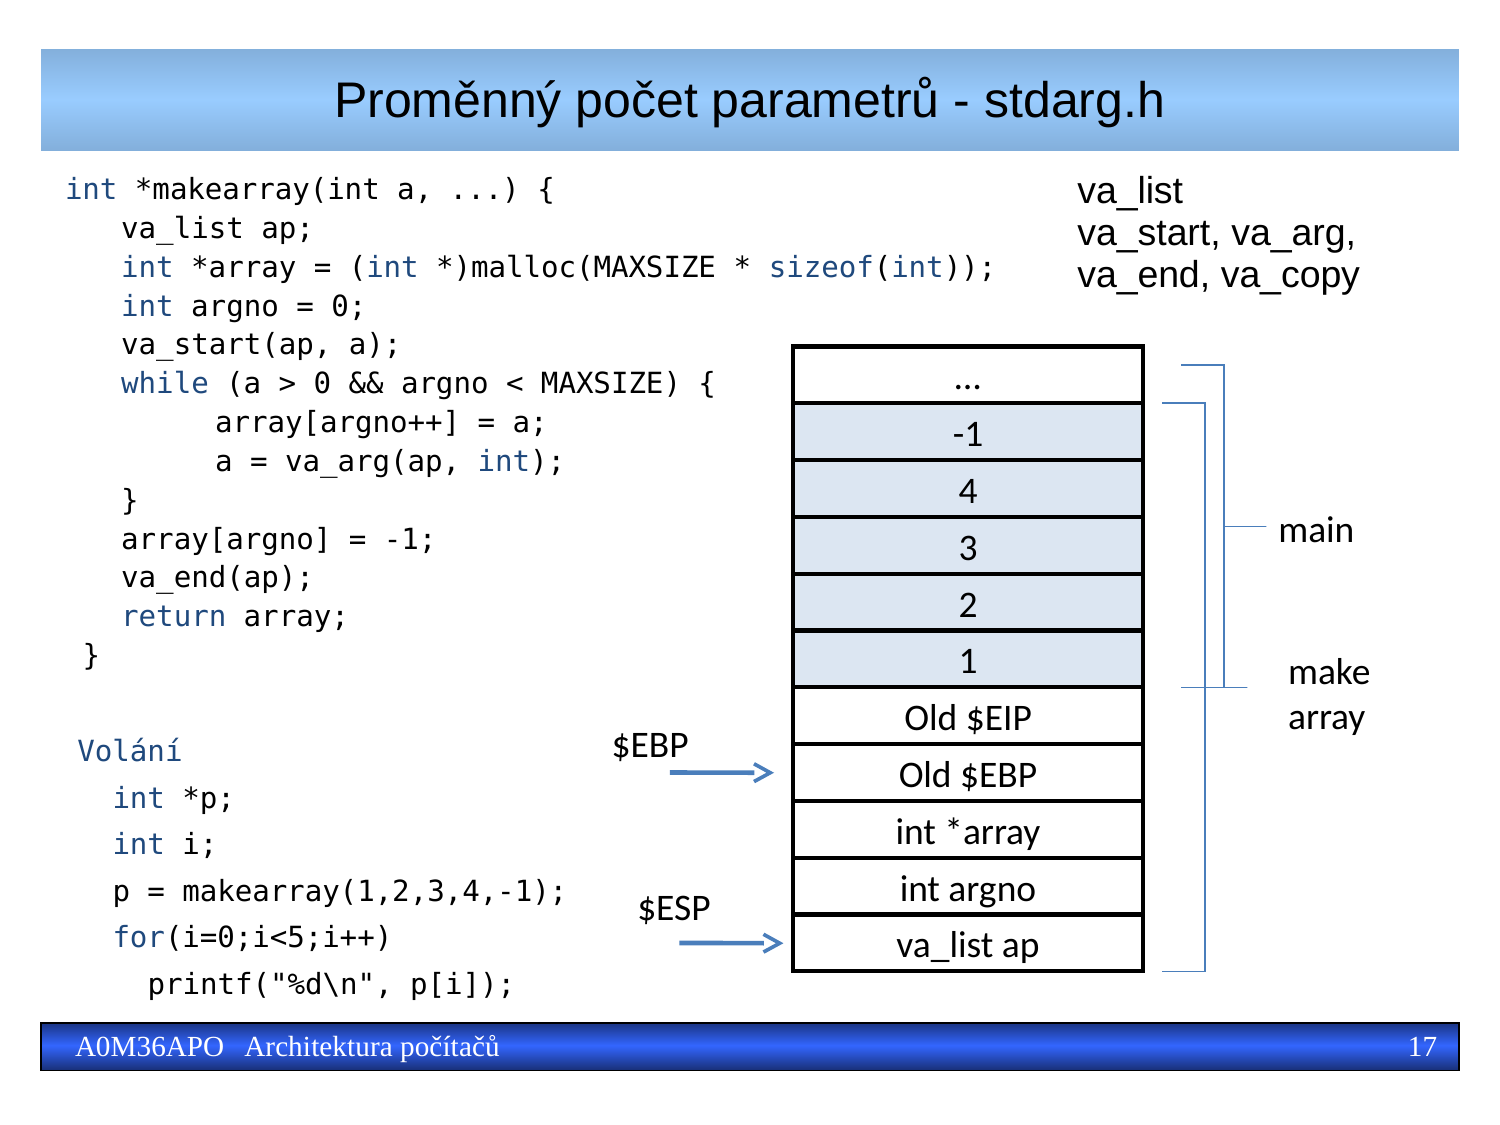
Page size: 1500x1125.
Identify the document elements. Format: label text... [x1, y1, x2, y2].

list int *makearray(int a, ...) { va_list ap; int *array = (int *)malloc(MAXSIZE * sizeof(int)); int argno = 0; va_start(ap, a); while (a > 0 && argno < MAXSIZE) { array[argno++] = a; a = va_arg(ap, int); } array[argno] = -1; va_end(ap); return array; } [49, 170, 1138, 713]
text_box va_list ap [792, 914, 1144, 972]
title Proměnný počet parametrů - stdarg.h [41, 49, 1459, 151]
text_box Old $EIP [792, 687, 1144, 745]
text_box make array [1273, 639, 1386, 746]
text_box -1 [792, 404, 1144, 461]
text_box va_list va_start, va_arg, va_end, va_copy [1062, 162, 1425, 304]
text_box int argno [792, 857, 1144, 914]
text_box $EBP [596, 712, 704, 773]
text_box $ESP [638, 874, 726, 936]
text_box Old $EBP [792, 745, 1144, 800]
text_box 4 [792, 461, 1144, 517]
text_box int *array [792, 800, 1144, 857]
text_box 2 [792, 574, 1144, 630]
text_box main [1263, 497, 1370, 559]
text_box 3 [792, 517, 1144, 574]
text_box 1 [792, 630, 1144, 687]
list Volání int *p; int i; p = makearray(1,2,3,4,-1); for(i=0;i<5;i++) printf("%d\n", p[i]); [62, 724, 638, 1025]
text_box … [792, 346, 1144, 404]
